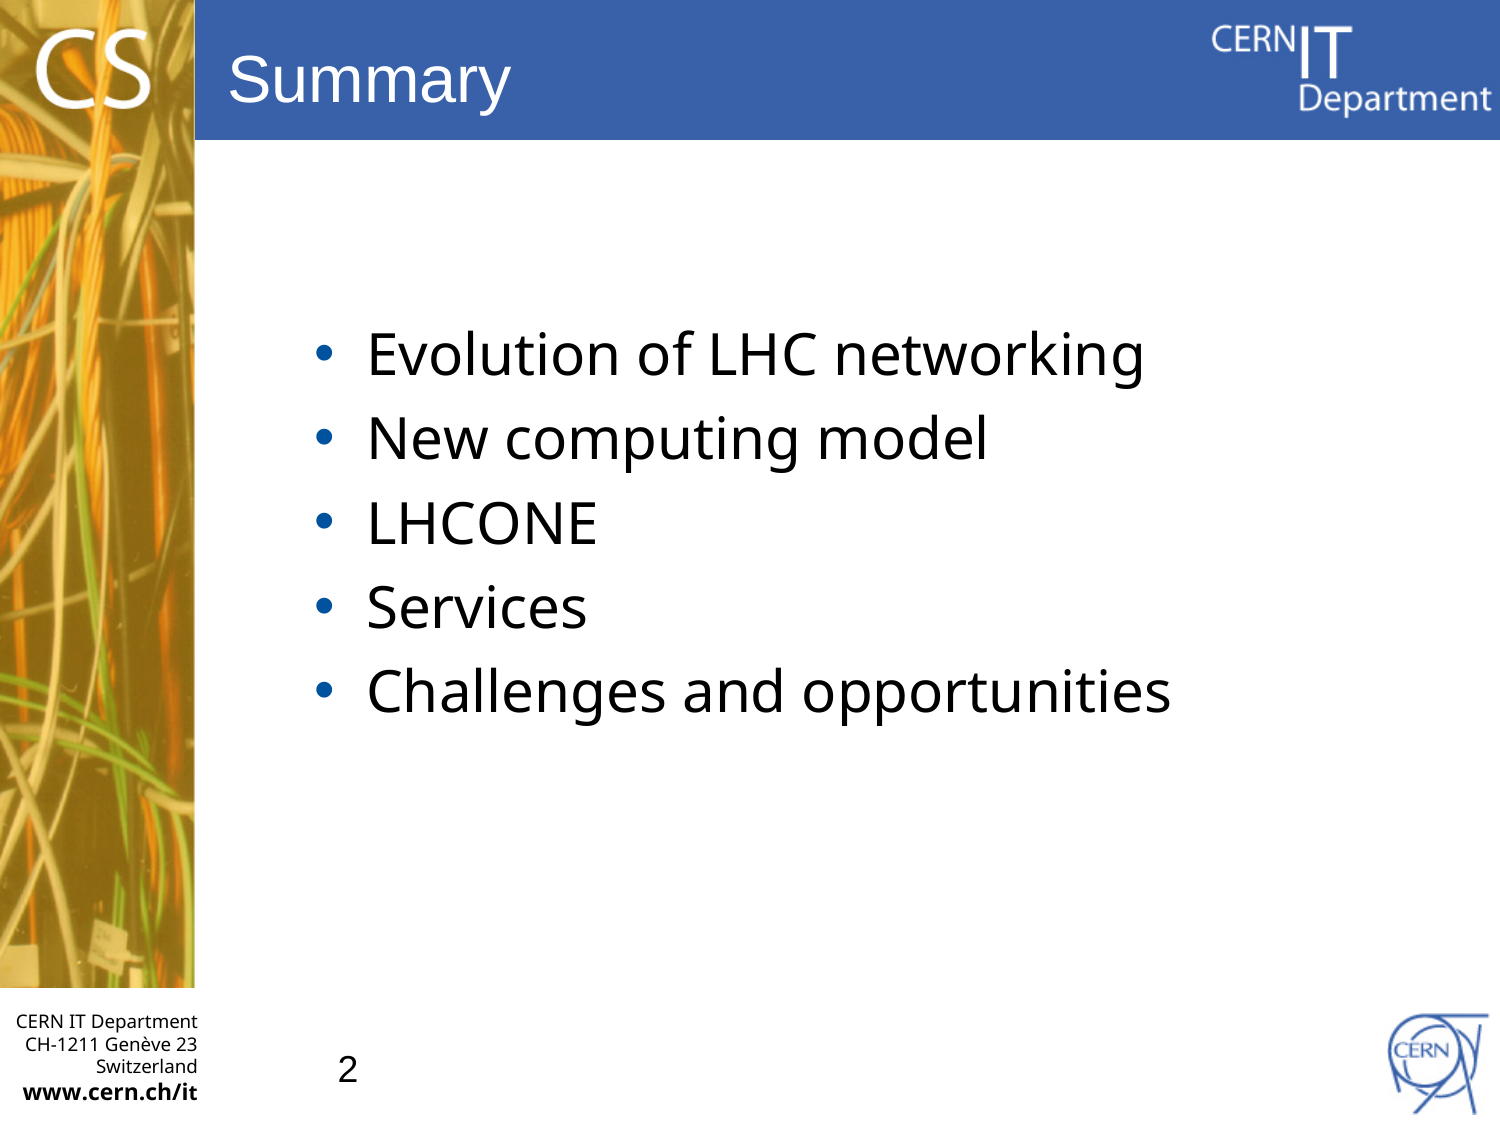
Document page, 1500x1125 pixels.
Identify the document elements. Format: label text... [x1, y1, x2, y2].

picture [1387, 1012, 1490, 1115]
list Evolution of LHC networking New computing model LHCONE Services Challenges and opportunities [300, 309, 1463, 1003]
title Summary [212, 0, 1126, 153]
picture [1126, 0, 1500, 140]
picture [0, 0, 212, 988]
